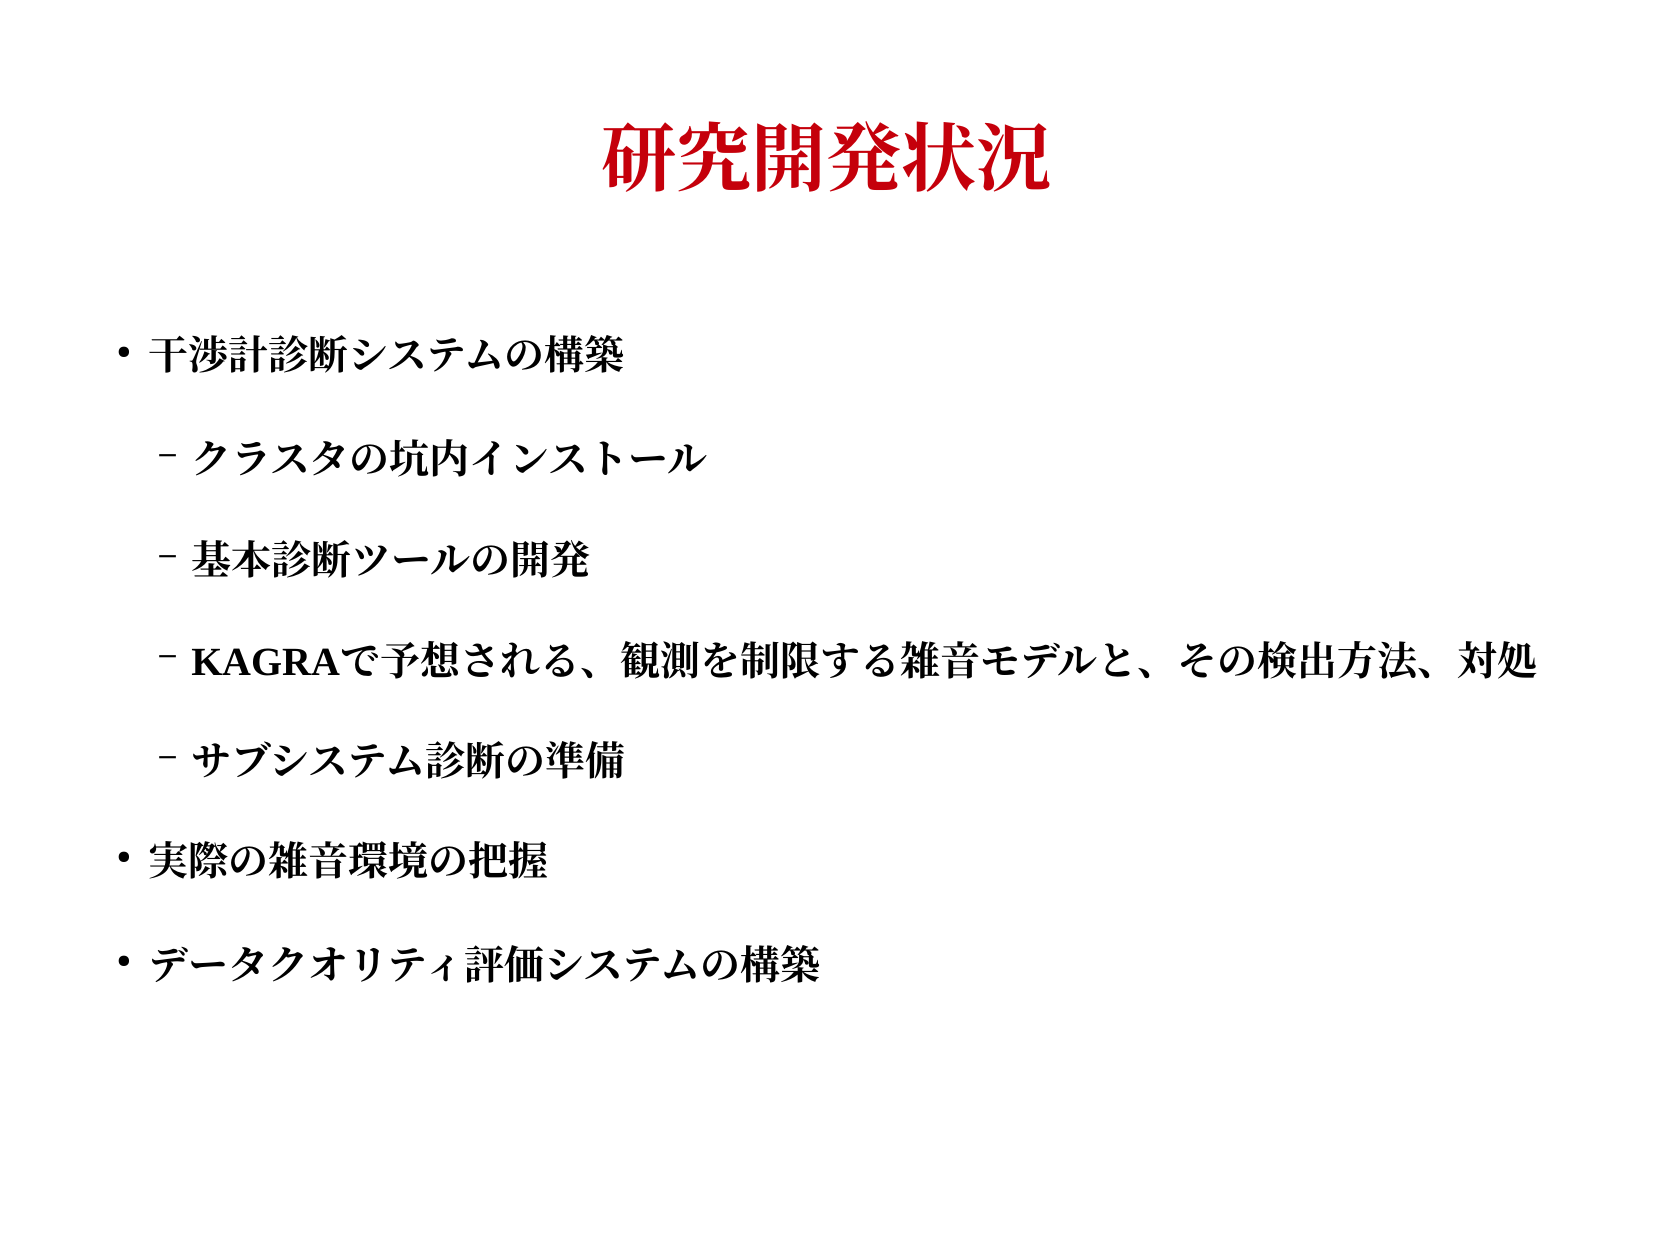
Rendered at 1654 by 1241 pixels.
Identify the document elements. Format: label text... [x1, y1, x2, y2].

title 研究開発状況 [82, 49, 1571, 257]
list 干渉計診断システムの構築 クラスタの坑内インストール 基本診断ツールの開発 KAGRAで予想される、観測を制限する雑音モデルと、その検出方法、対処 サブシステム診断の準備 実際の雑音環境の把握 データクオリティ評価システムの構築 [106, 295, 1595, 993]
